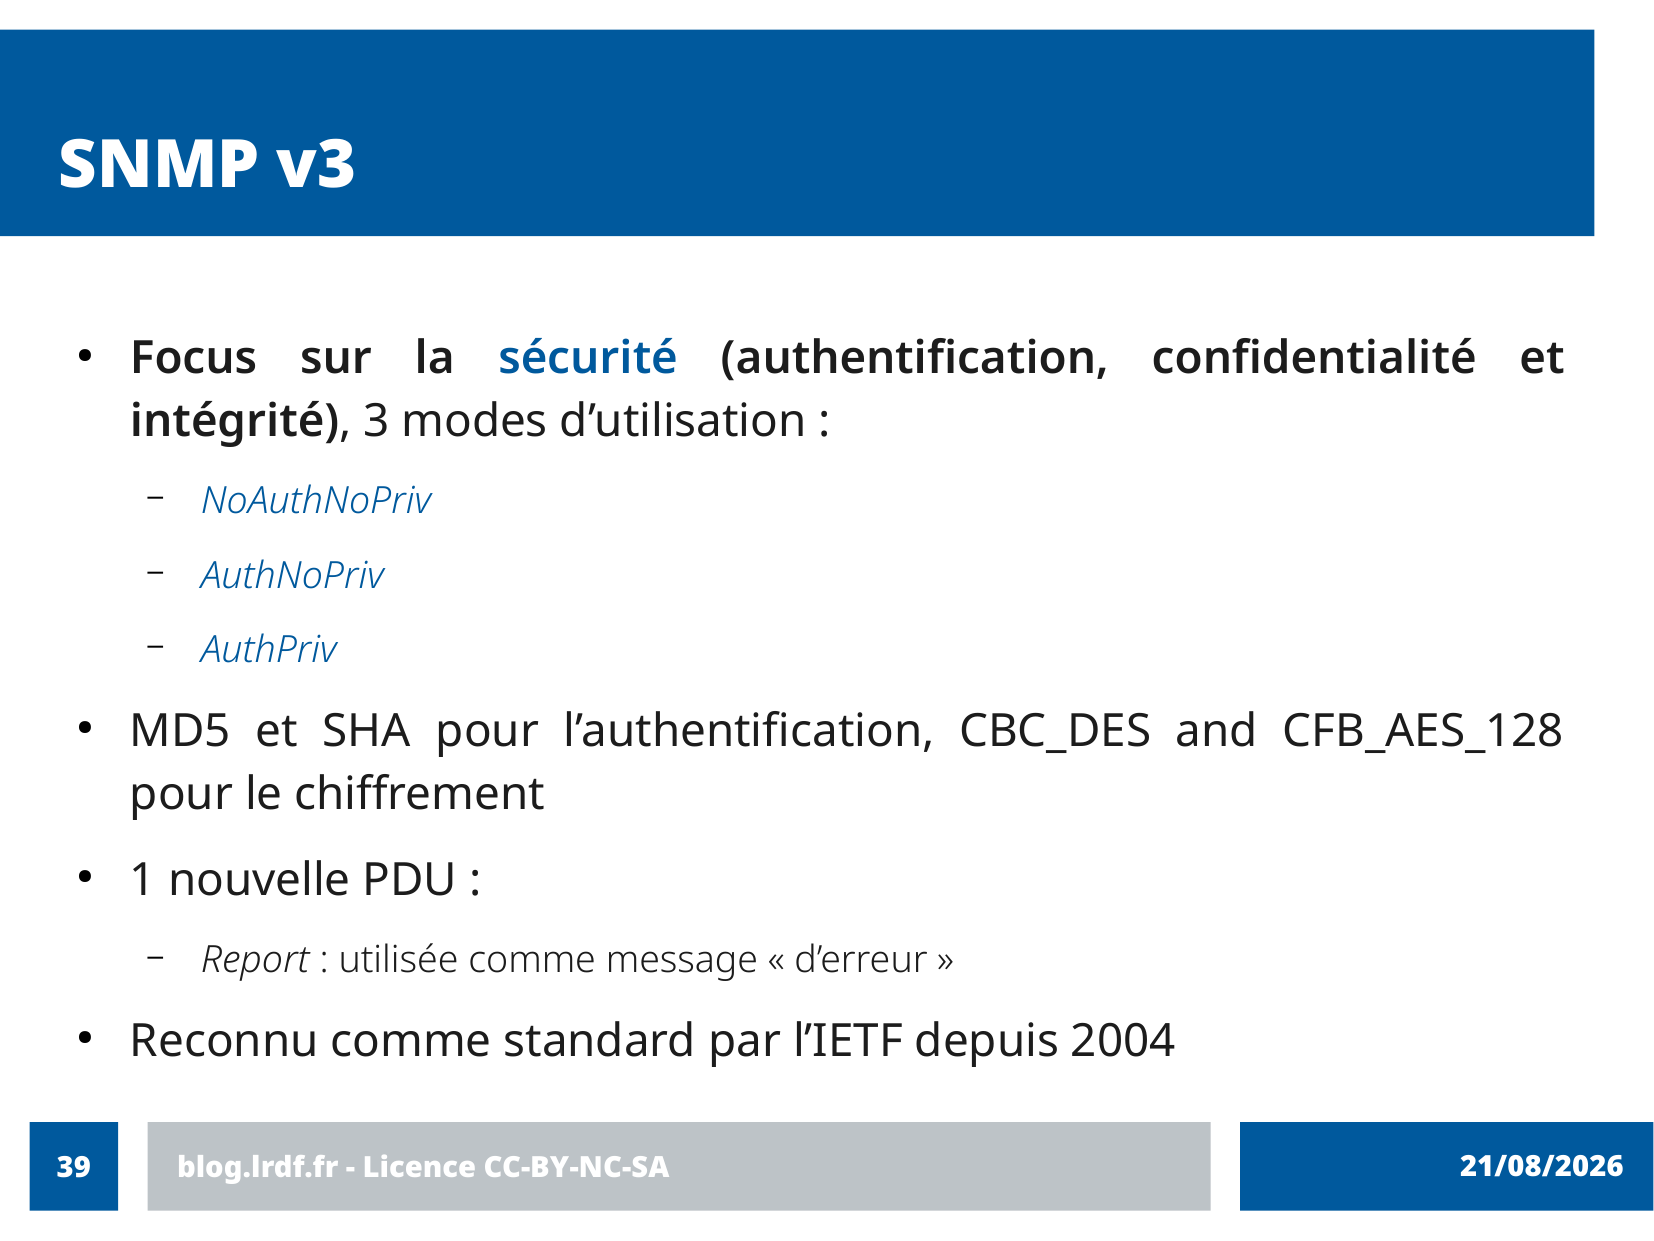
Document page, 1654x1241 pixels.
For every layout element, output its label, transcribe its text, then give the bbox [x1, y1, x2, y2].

list Focus sur la sécurité (authentification, confidentialité et intégrité), 3 modes d’utilisation : NoAuthNoPriv AuthNoPriv AuthPriv MD5 et SHA pour l’authentification, CBC_DES and CFB_AES_128 pour le chiffrement 1 nouvelle PDU : Report : utilisée comme message « d’erreur » Reconnu comme standard par l’IETF depuis 2004 [59, 324, 1565, 1093]
title SNMP v3 [59, 59, 1595, 207]
